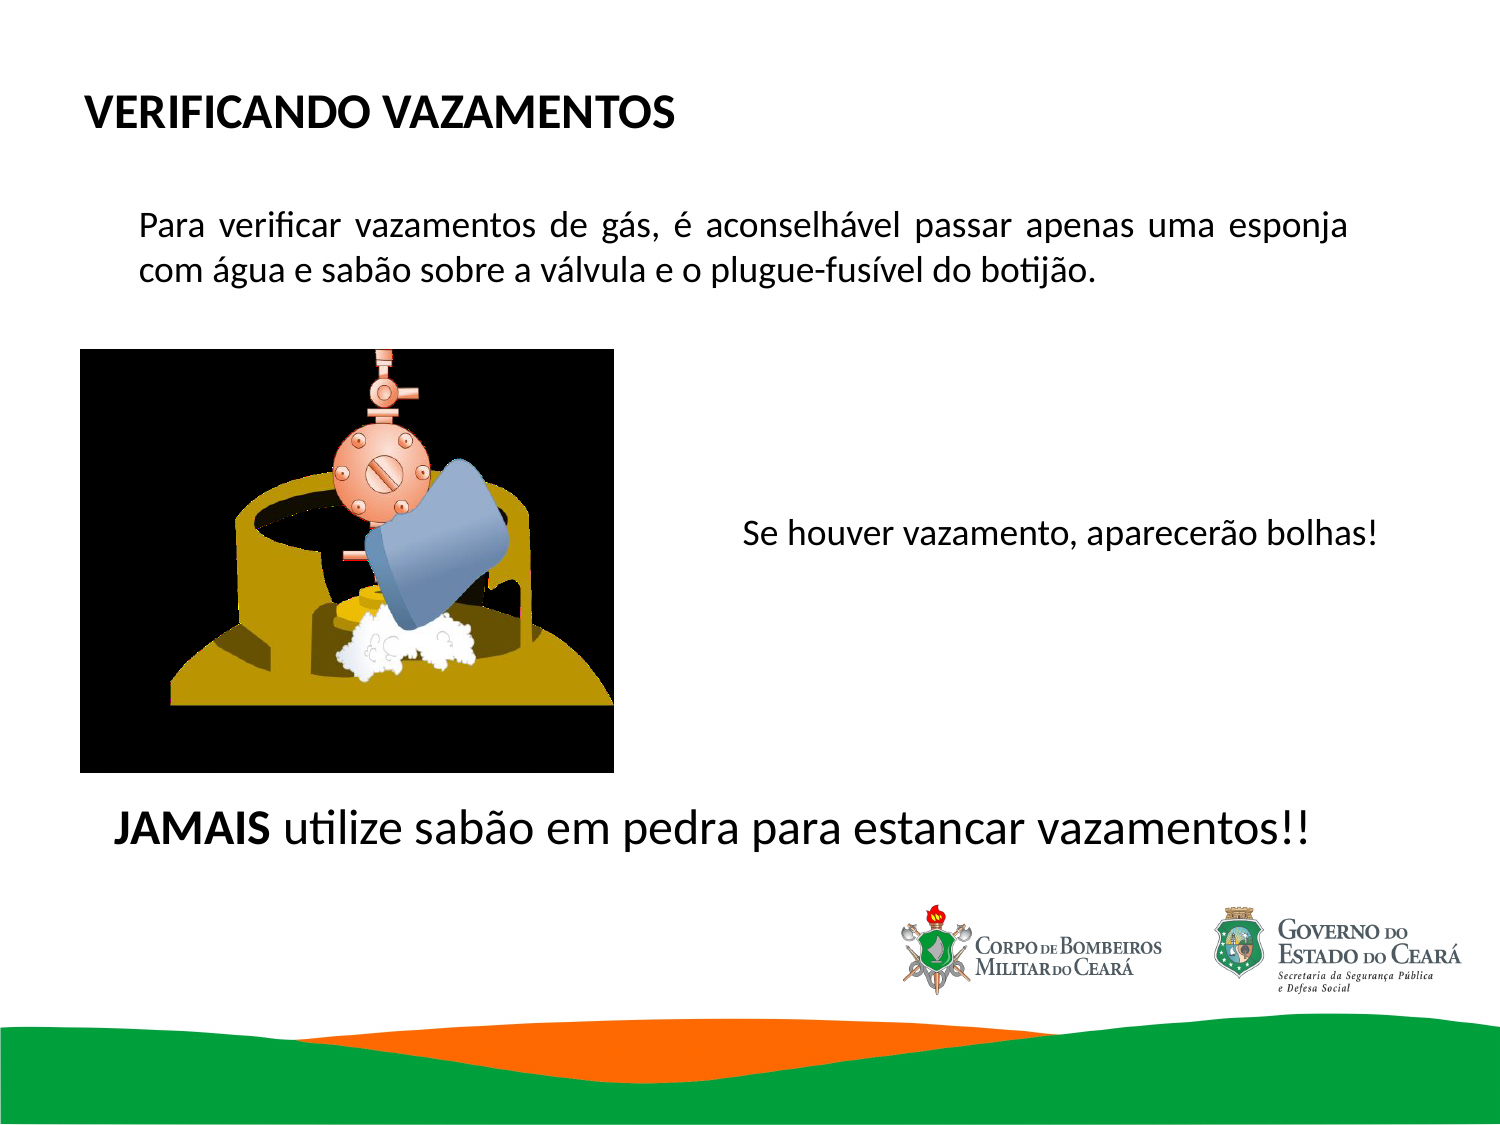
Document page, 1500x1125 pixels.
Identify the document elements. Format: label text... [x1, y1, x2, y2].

text_box JAMAIS utilize sabão em pedra para estancar vazamentos!! [100, 786, 1455, 862]
text_box VERIFICANDO VAZAMENTOS [70, 71, 845, 147]
text_box Para verificar vazamentos de gás, é aconselhável passar apenas uma esponja com água e sabão sobre a válvula e o plugue-fusível do botijão. [123, 147, 1365, 297]
text_box Se houver vazamento, aparecerão bolhas! [727, 455, 1399, 560]
picture [0, 0, 1500, 1125]
